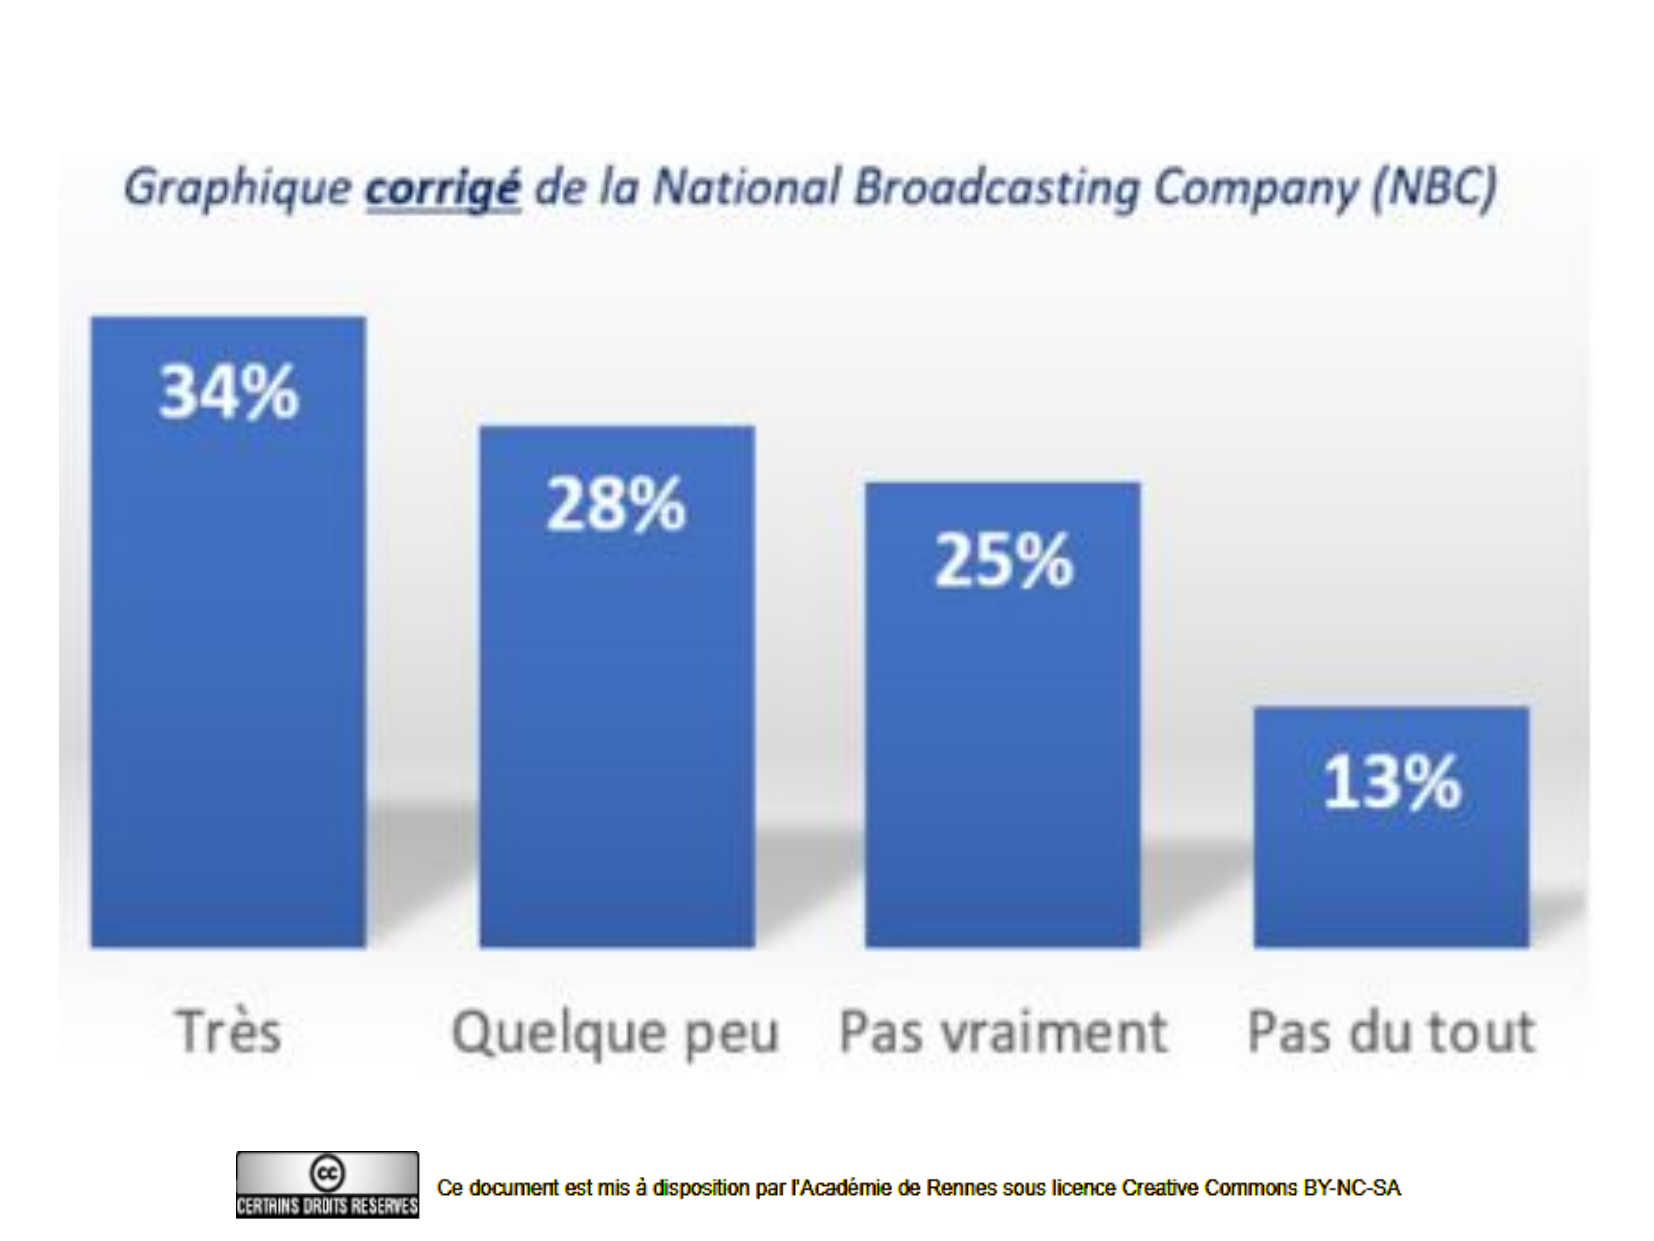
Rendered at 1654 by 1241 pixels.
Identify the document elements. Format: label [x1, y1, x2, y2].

picture [236, 1151, 1418, 1228]
picture [59, 152, 1595, 1088]
